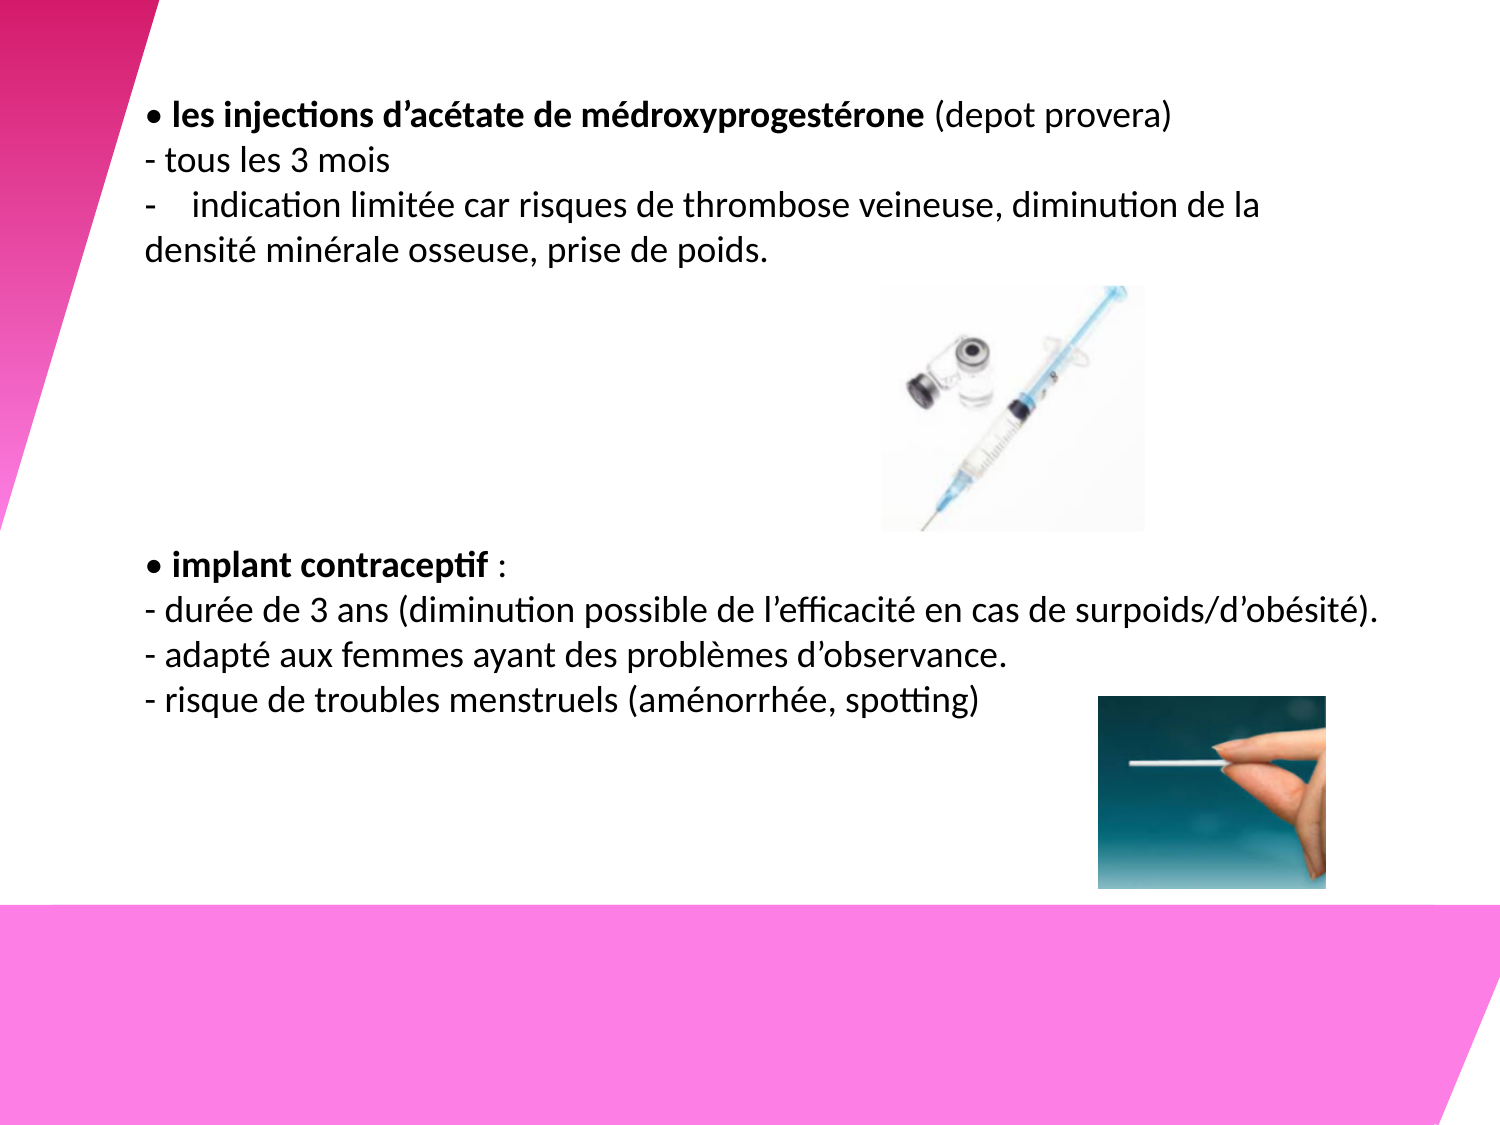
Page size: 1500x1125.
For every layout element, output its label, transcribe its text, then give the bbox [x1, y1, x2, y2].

text_box • les injections d’acétate de médroxyprogestérone (depot provera) - tous les 3 mois indication limitée car risques de thrombose veineuse, diminution de la densité minérale osseuse, prise de poids. • implant contraceptif : - durée de 3 ans (diminution possible de l’efficacité en cas de surpoids/d’obésité). - adapté aux femmes ayant des problèmes d’observance. - risque de troubles menstruels (aménorrhée, spotting) [129, 82, 1453, 815]
text_box [0, 0, 160, 532]
picture [1098, 696, 1326, 889]
subtitle [75, 45, 1426, 1005]
text_box [0, 904, 1500, 1125]
picture [862, 271, 1146, 556]
